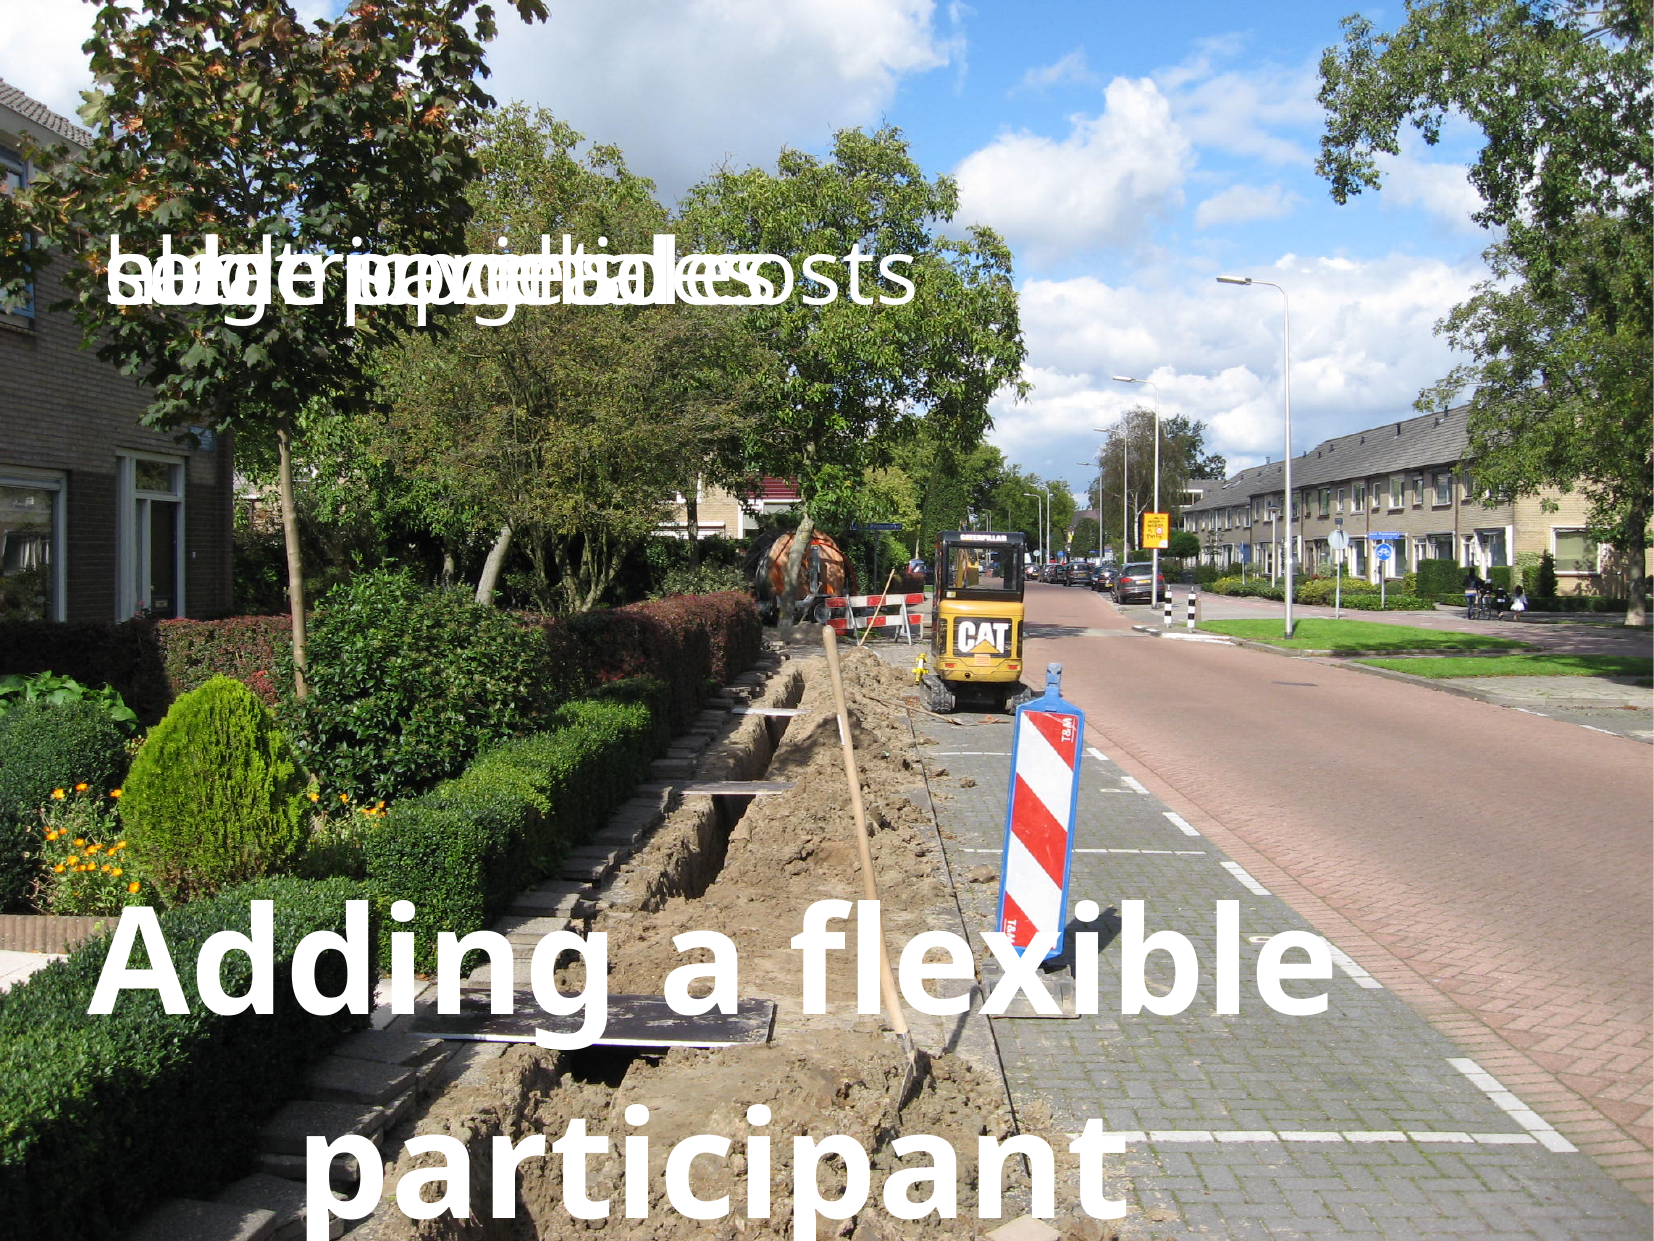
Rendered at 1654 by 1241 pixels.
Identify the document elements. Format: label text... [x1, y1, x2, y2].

text_box solar panels [88, 199, 916, 325]
subtitle [29, 1150, 1625, 1241]
title Adding a flexible participant [49, 733, 1378, 1150]
text_box huge societal costs [916, 199, 1093, 325]
picture [0, 0, 1654, 1241]
